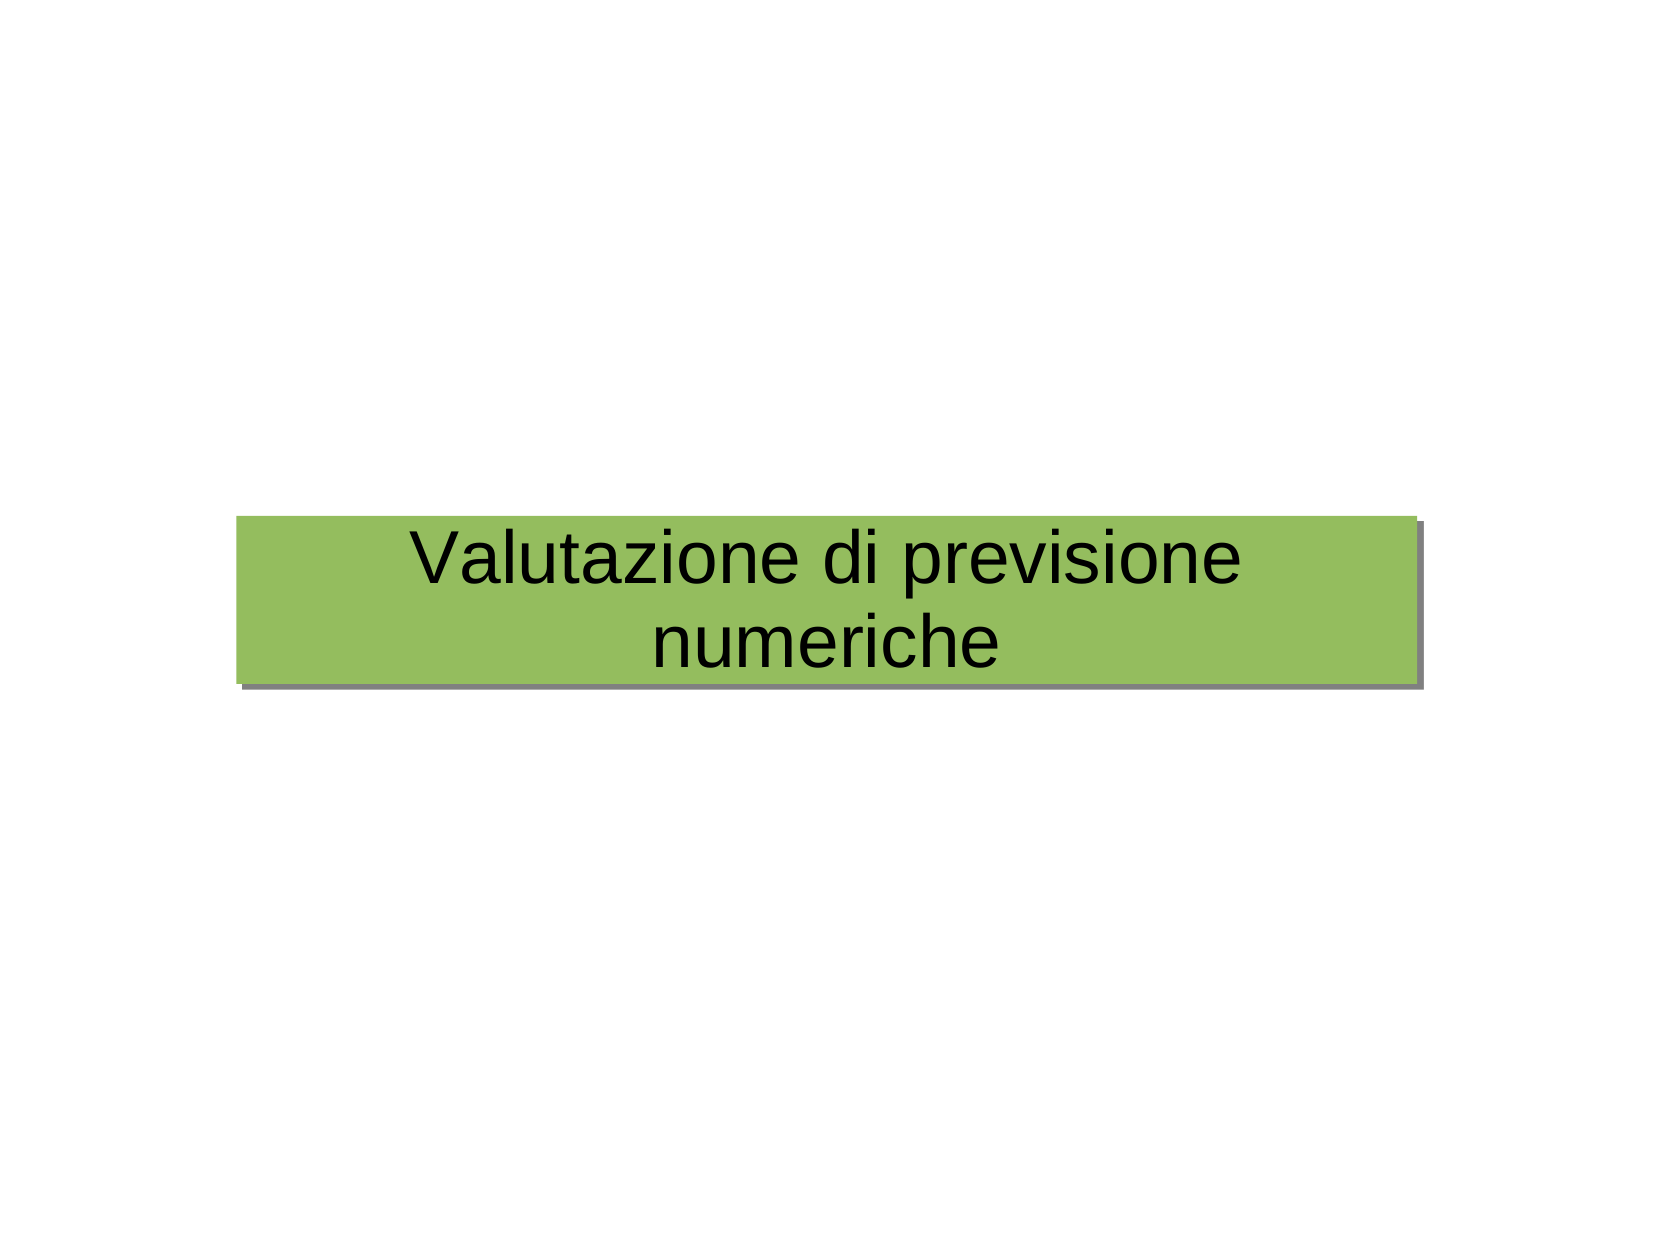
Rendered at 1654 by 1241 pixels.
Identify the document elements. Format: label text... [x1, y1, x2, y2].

text_box Valutazione di previsione numeriche [236, 515, 1418, 684]
